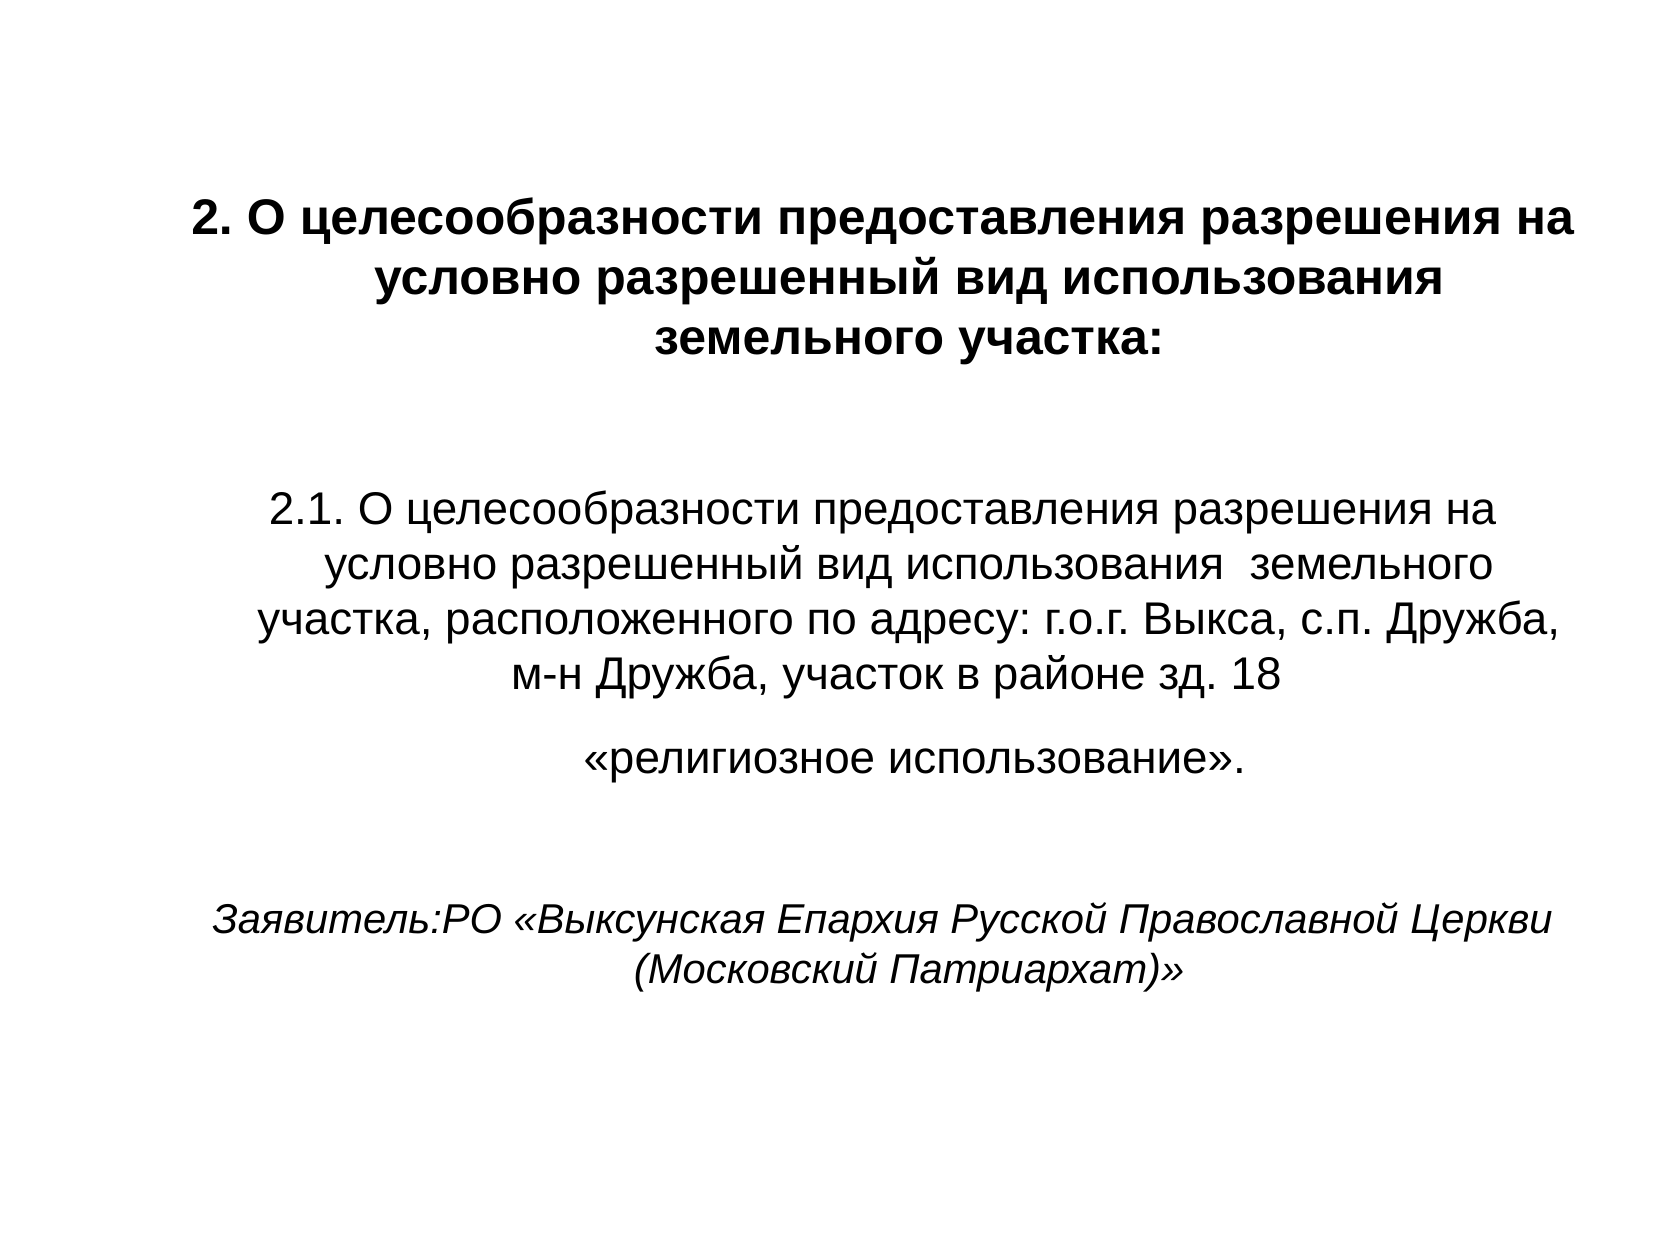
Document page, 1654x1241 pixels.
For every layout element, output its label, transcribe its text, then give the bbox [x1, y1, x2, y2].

list 2. О целесообразности предоставления разрешения на условно разрешенный вид использования земельного участка: 2.1. О целесообразности предоставления разрешения на условно разрешенный вид использования земельного участка, расположенного по адресу: г.о.г. Выкса, с.п. Дружба, м-н Дружба, участок в районе зд. 18 «религиозное использование». Заявитель:РО «Выксунская Епархия Русской Православной Церкви (Московский Патриархат)» [94, 100, 1583, 1063]
